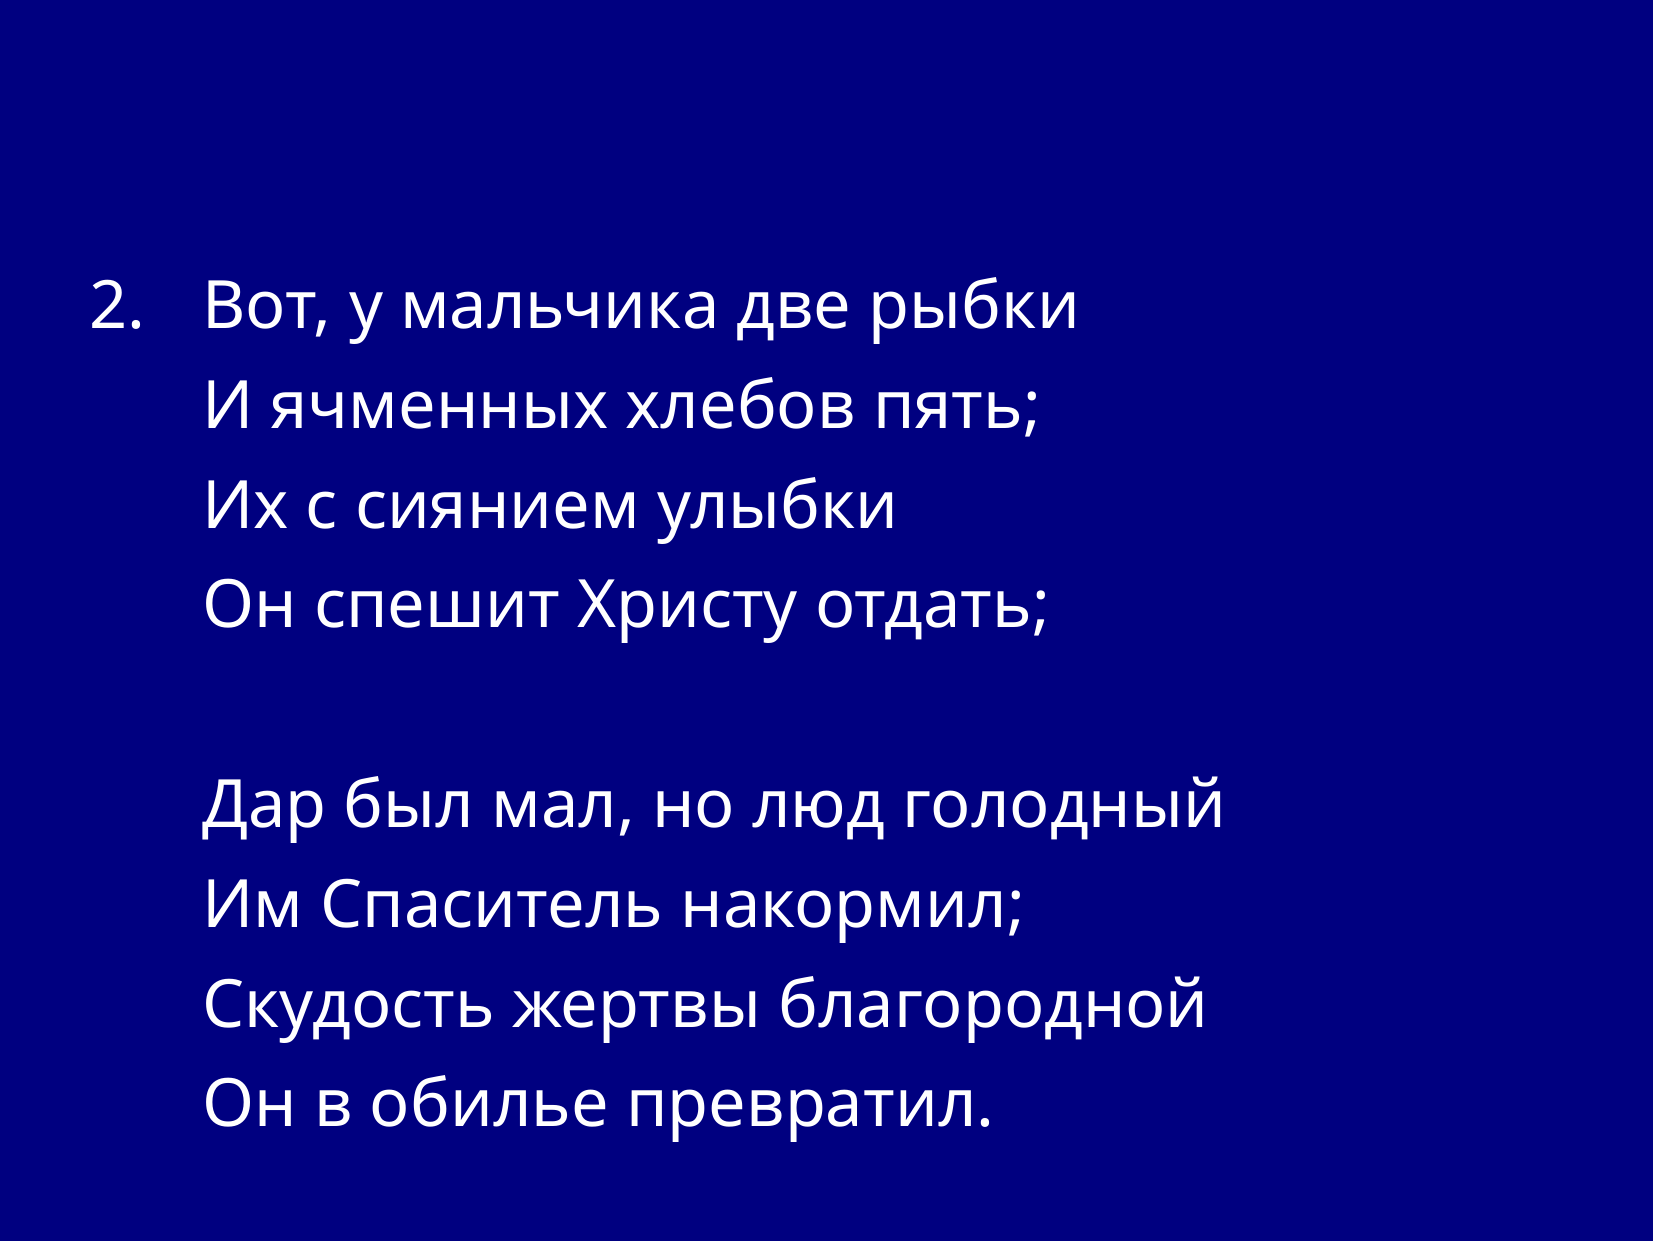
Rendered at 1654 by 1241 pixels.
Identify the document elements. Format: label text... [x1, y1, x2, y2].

text_box 2. Вот, у мальчика две рыбки И ячменных хлебов пять; Их с сиянием улыбки Он спешит Христу отдать; Дар был мал, но люд голодный Им Спаситель накормил; Скудость жертвы благородной Он в обилье превратил. [75, 150, 1576, 1163]
